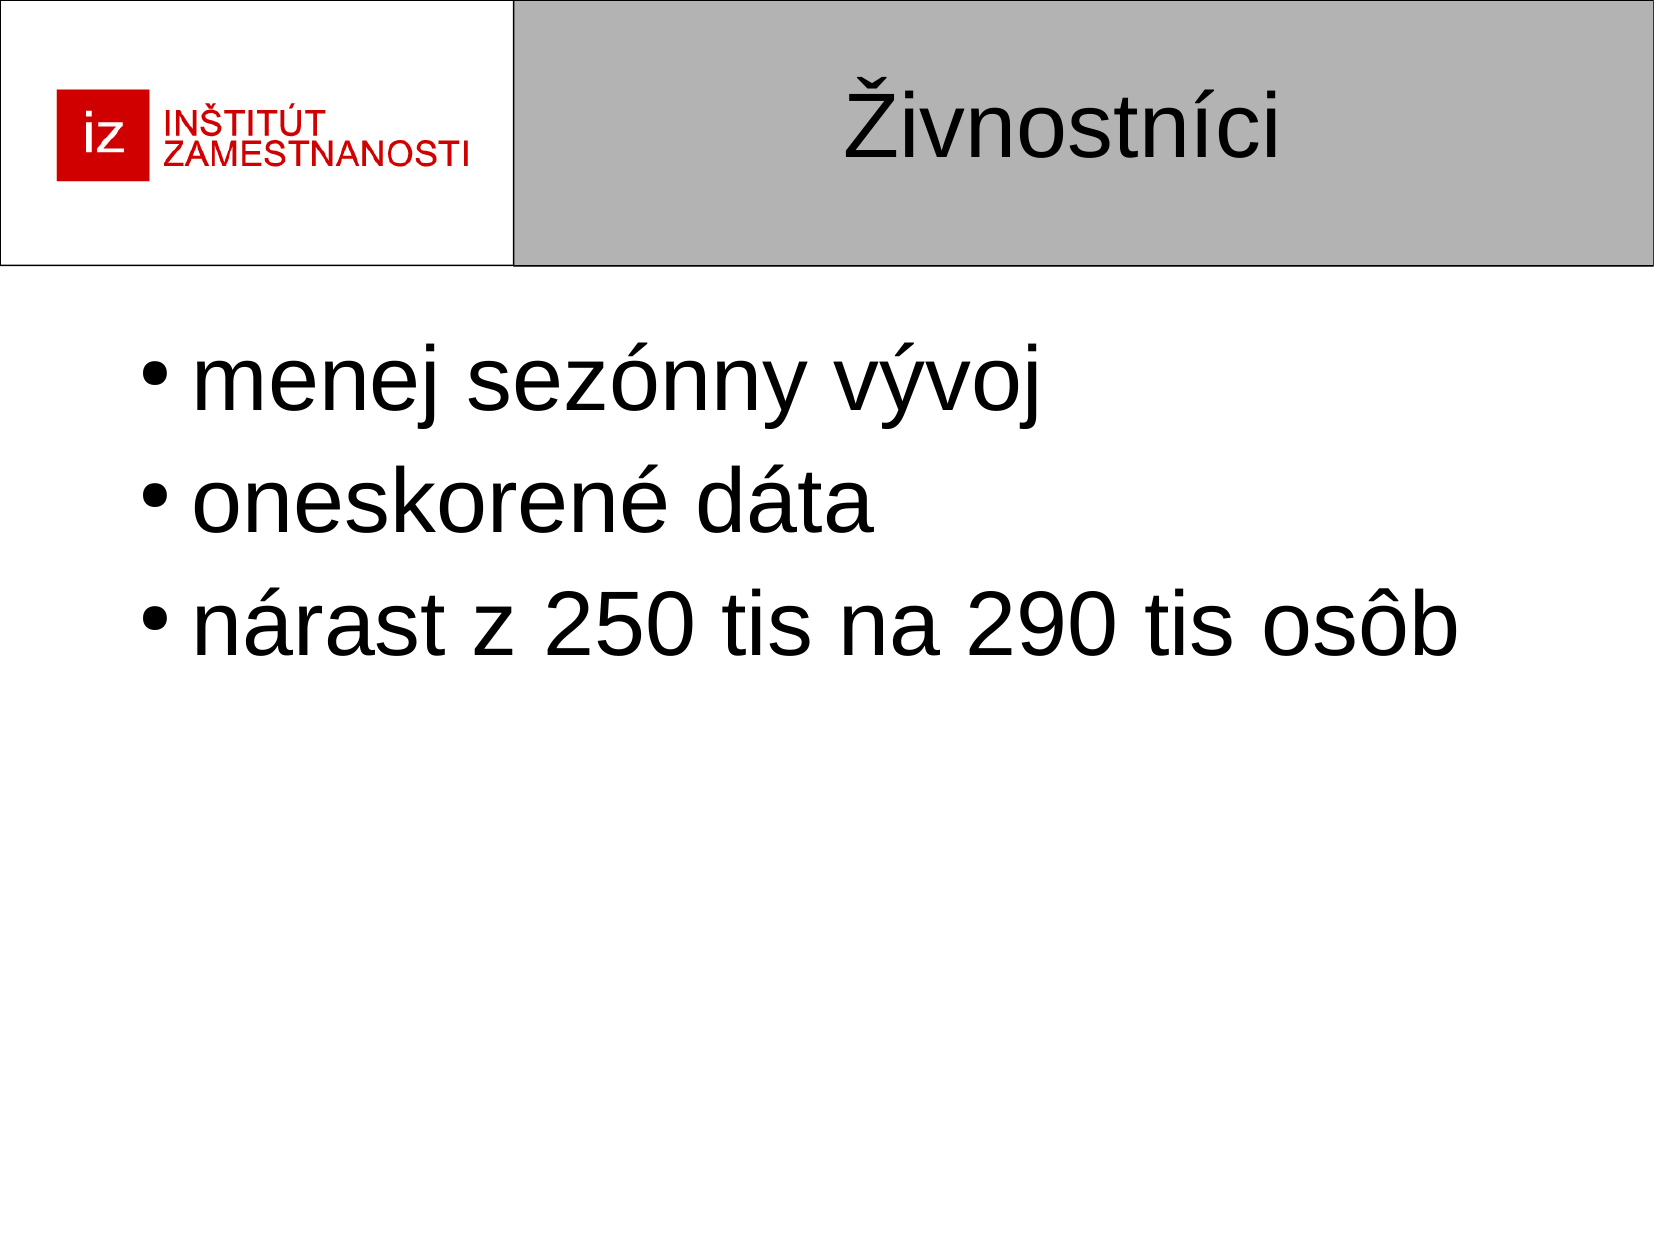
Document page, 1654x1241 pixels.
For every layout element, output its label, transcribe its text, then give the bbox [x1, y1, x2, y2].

picture [5, 8, 512, 257]
title Živnostníci [561, 29, 1565, 237]
list menej sezónny vývoj oneskorené dáta nárast z 250 tis na 290 tis osôb [121, 344, 1533, 1126]
